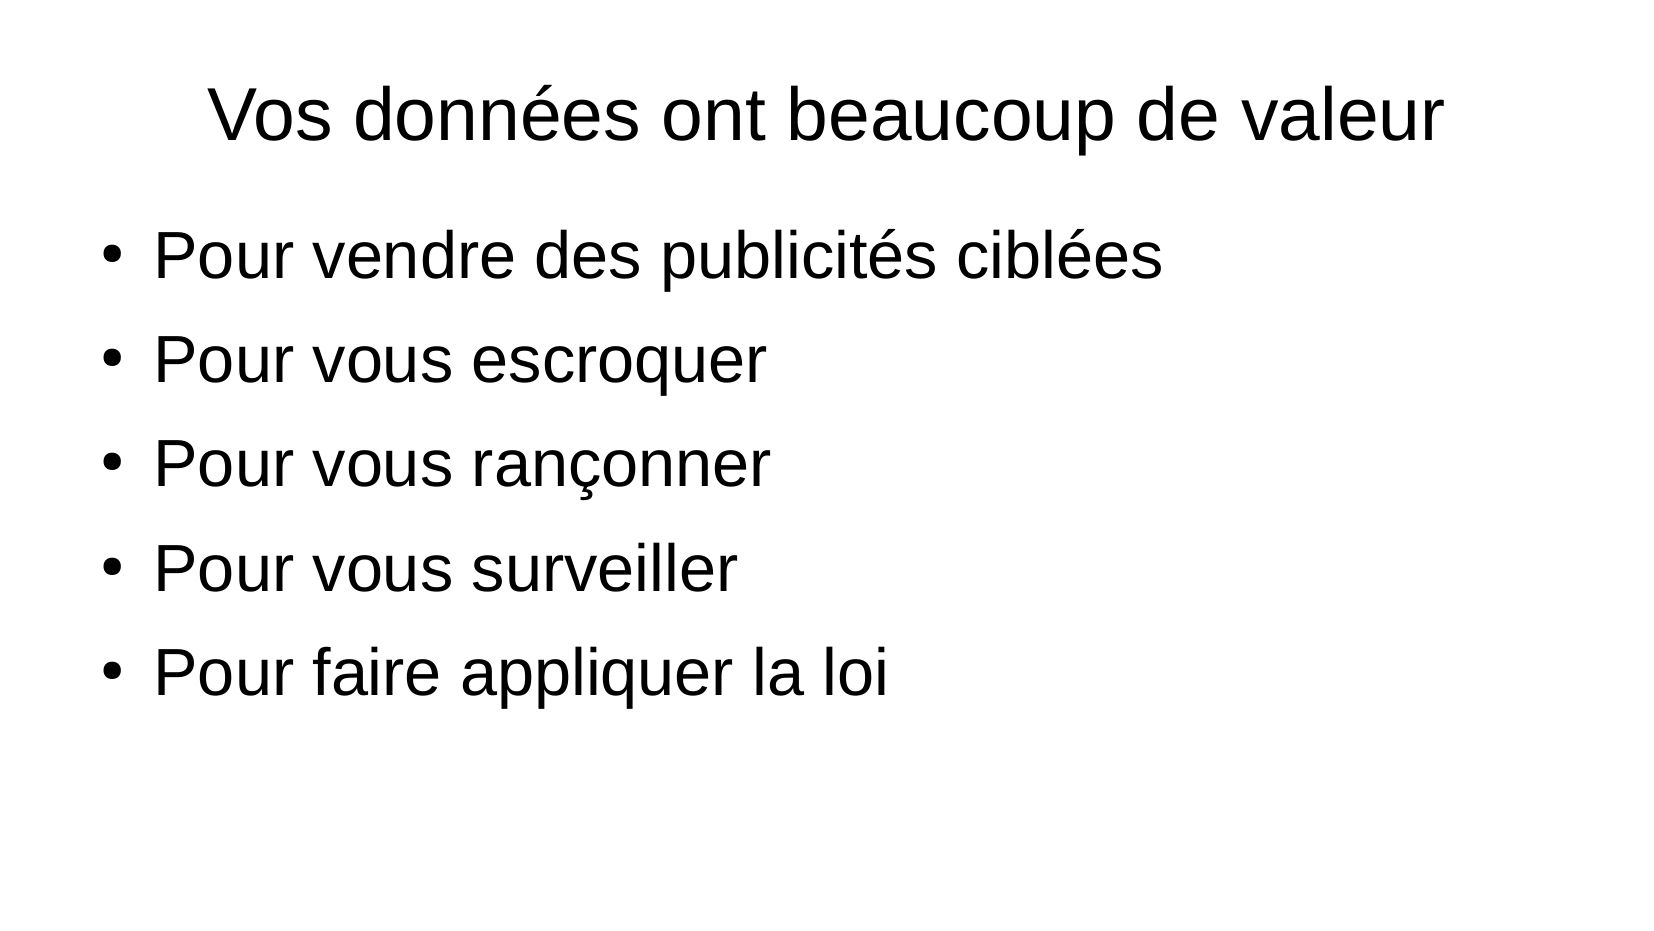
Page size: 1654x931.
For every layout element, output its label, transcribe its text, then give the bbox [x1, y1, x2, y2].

list Pour vendre des publicités ciblées Pour vous escroquer Pour vous rançonner Pour vous surveiller Pour faire appliquer la loi [82, 217, 1571, 758]
title Vos données ont beaucoup de valeur [82, 37, 1571, 193]
